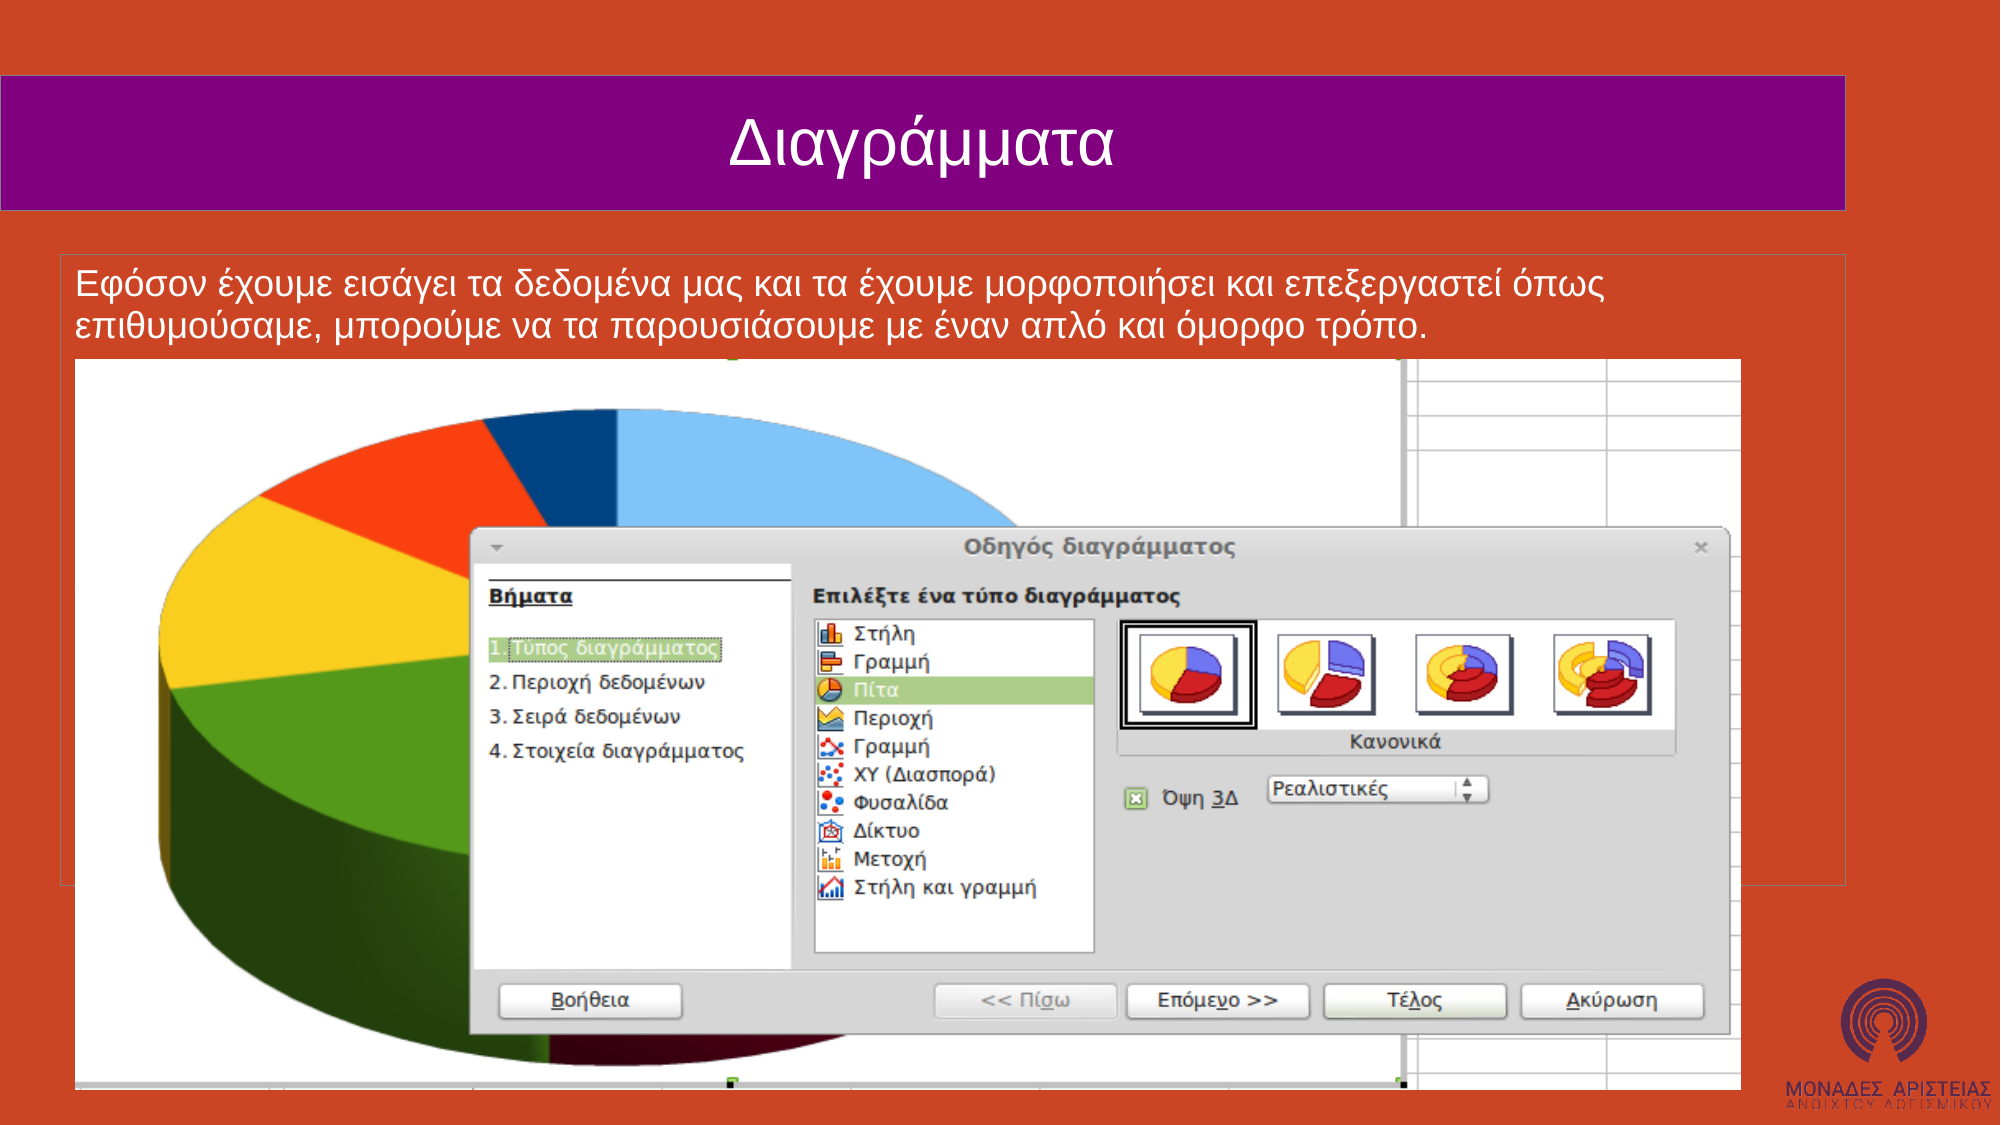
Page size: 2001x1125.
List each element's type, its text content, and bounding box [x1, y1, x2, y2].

picture [75, 359, 1741, 1090]
picture [1785, 978, 1992, 1111]
text_box Εφόσον έχουμε εισάγει τα δεδομένα μας και τα έχουμε μορφοποιήσει και επεξεργαστεί όπως επιθυμούσαμε, μπορούμε να τα παρουσιάσουμε με έναν απλό και όμορφο τρόπο. Ενδεικτικά βήματα εισαγωγής διαγράμματος Για την εισαγωγή διαγράμματος, επιλέγουμε τα κελιά μας και πηγαίνουμε Εισαγωγή -> Διάγραμμα. Από τον οδηγό διαγράμματος, επιλέγουμε 4 βασικά στοιχεία σε σχέση με τον διάγραμμα μας 1) τον τύπο διαγράμματος πχ “πίτα” 2) την περιοχή δεδομένων, όπου υπάρχουν τα δεδομένα μας 3) την σειρά δεδομένων, όπου ορίζουμε τις τιμές των στοιχείων 4) τα στοιχεία διαγράμματος, όπου ορίζουμε τον γενικό τίτλο, το πλέγμα και την κλίμακα [60, 254, 1846, 886]
text_box Διαγράμματα [0, 75, 1846, 211]
